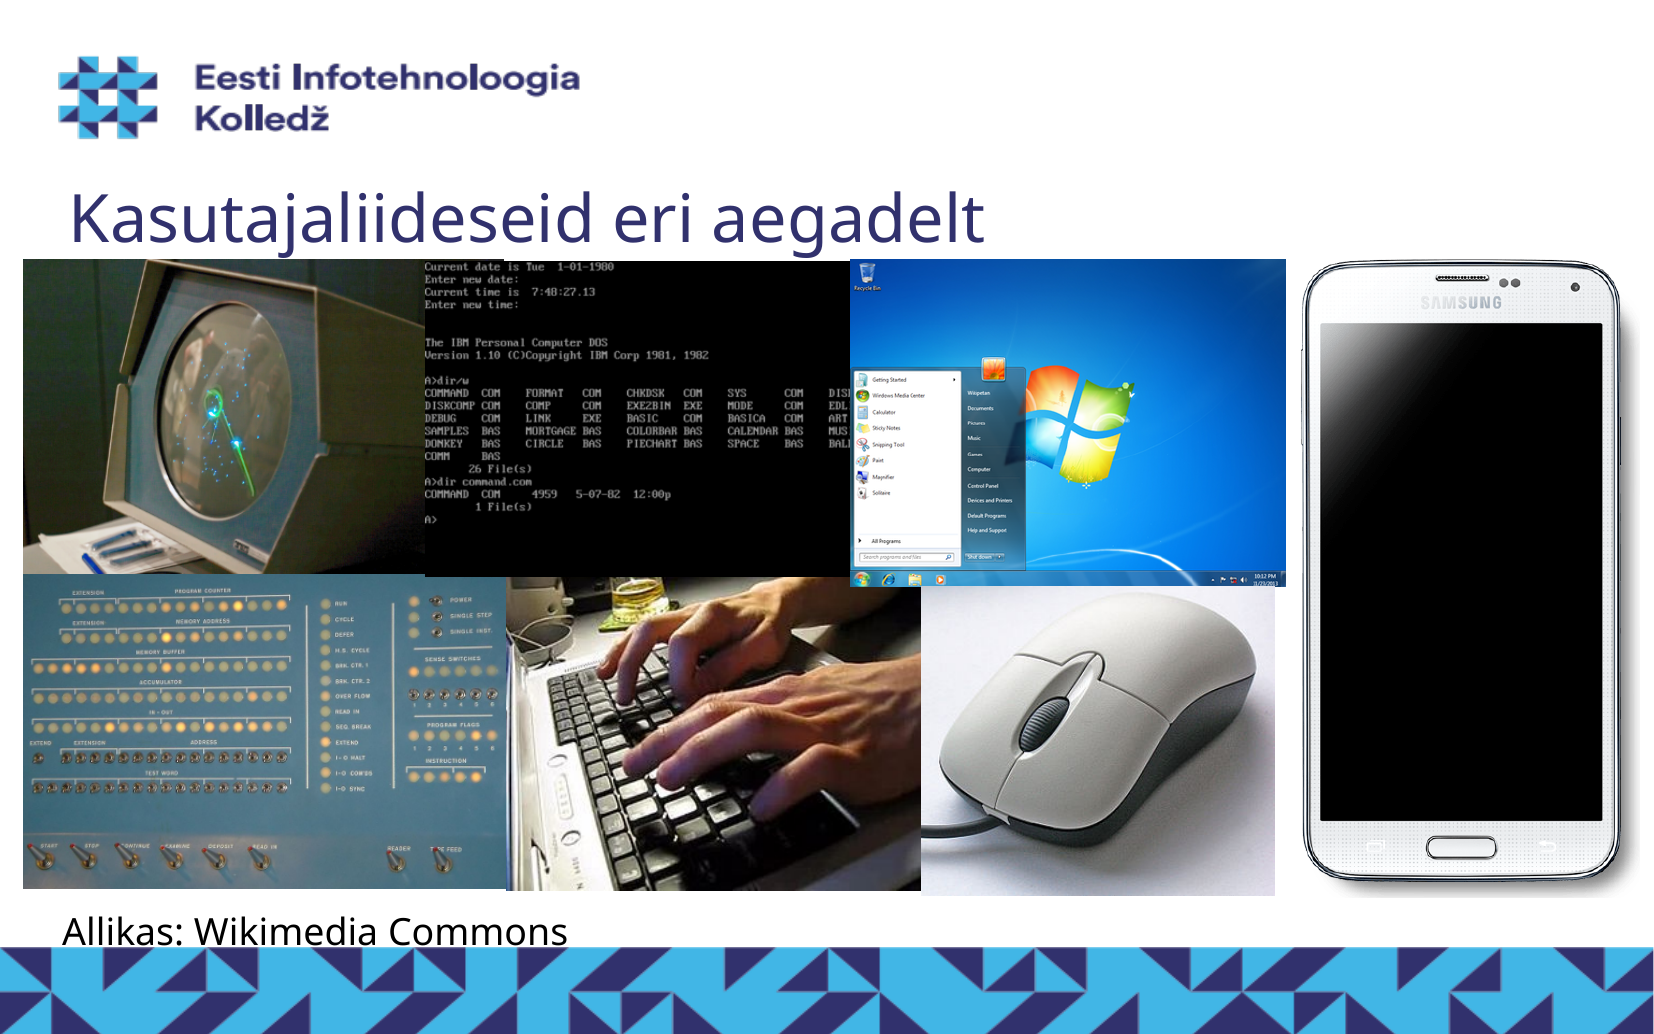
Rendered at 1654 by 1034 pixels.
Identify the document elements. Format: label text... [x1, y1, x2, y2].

title Kasutajaliideseid eri aegadelt [68, 147, 1536, 286]
picture [23, 259, 1286, 897]
picture [1287, 249, 1640, 898]
text_box Allikas: Wikimedia Commons [47, 897, 1205, 956]
